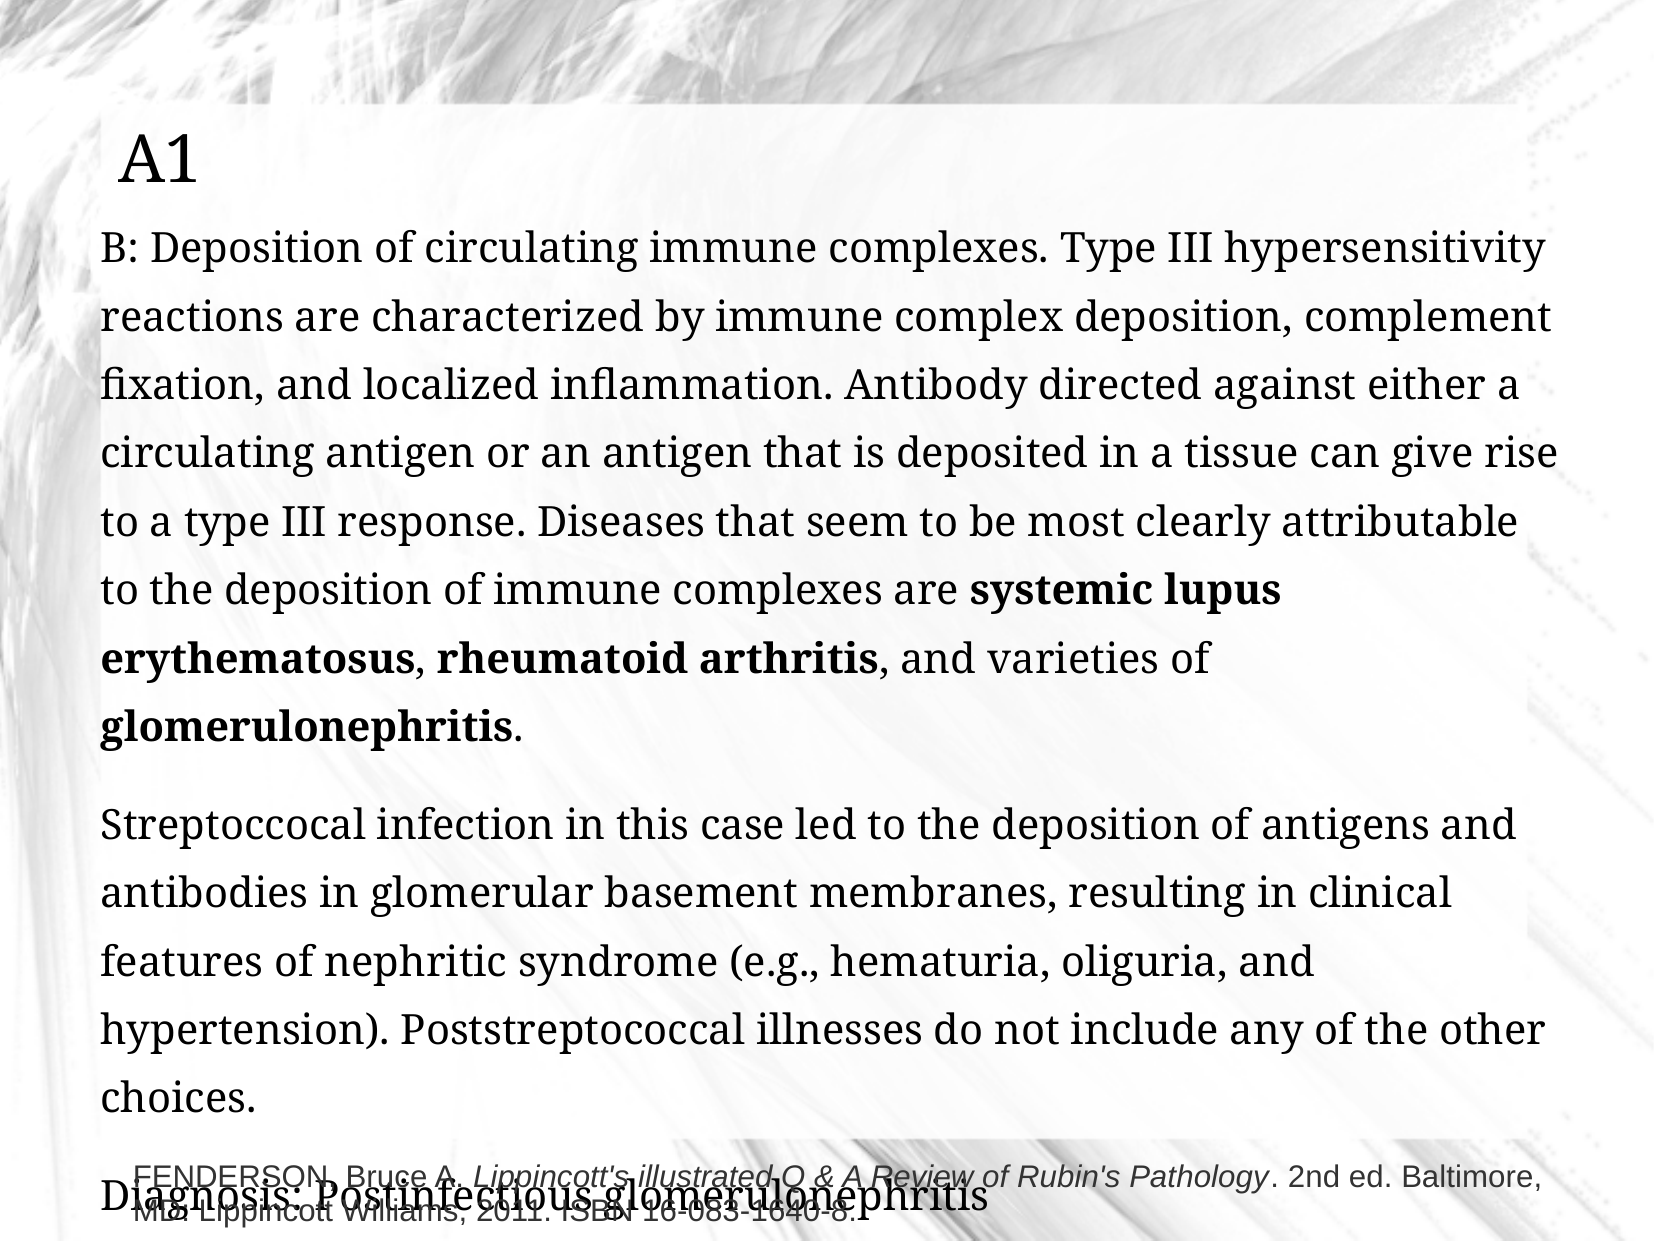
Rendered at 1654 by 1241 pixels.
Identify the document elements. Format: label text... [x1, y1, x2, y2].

title A1 [118, 107, 1506, 207]
picture [110, 1182, 118, 1208]
list B: Deposition of circulating immune complexes. Type III hypersensitivity reactions are characterized by immune complex deposition, complement fixation, and localized inflammation. Antibody directed against either a circulating antigen or an antigen that is deposited in a tissue can give rise to a type III response. Diseases that seem to be most clearly attributable to the deposition of immune complexes are systemic lupus erythematosus, rheumatoid arthritis, and varieties of glomerulonephritis. Streptoccocal infection in this case led to the deposition of antigens and antibodies in glomerular basement membranes, resulting in clinical features of nephritic syndrome (e.g., hematuria, oliguria, and hypertension). Poststreptococcal illnesses do not include any of the other choices. Diagnosis: Postinfectious glomerulonephritis [100, 206, 1565, 1034]
text_box FENDERSON, Bruce A. Lippincott's illustrated Q & A Review of Rubin's Pathology. 2nd ed. Baltimore, MD: Lippincott Williams, 2011. ISBN 16-083-1640-8. [118, 1151, 1565, 1241]
picture [0, 0, 1654, 1241]
